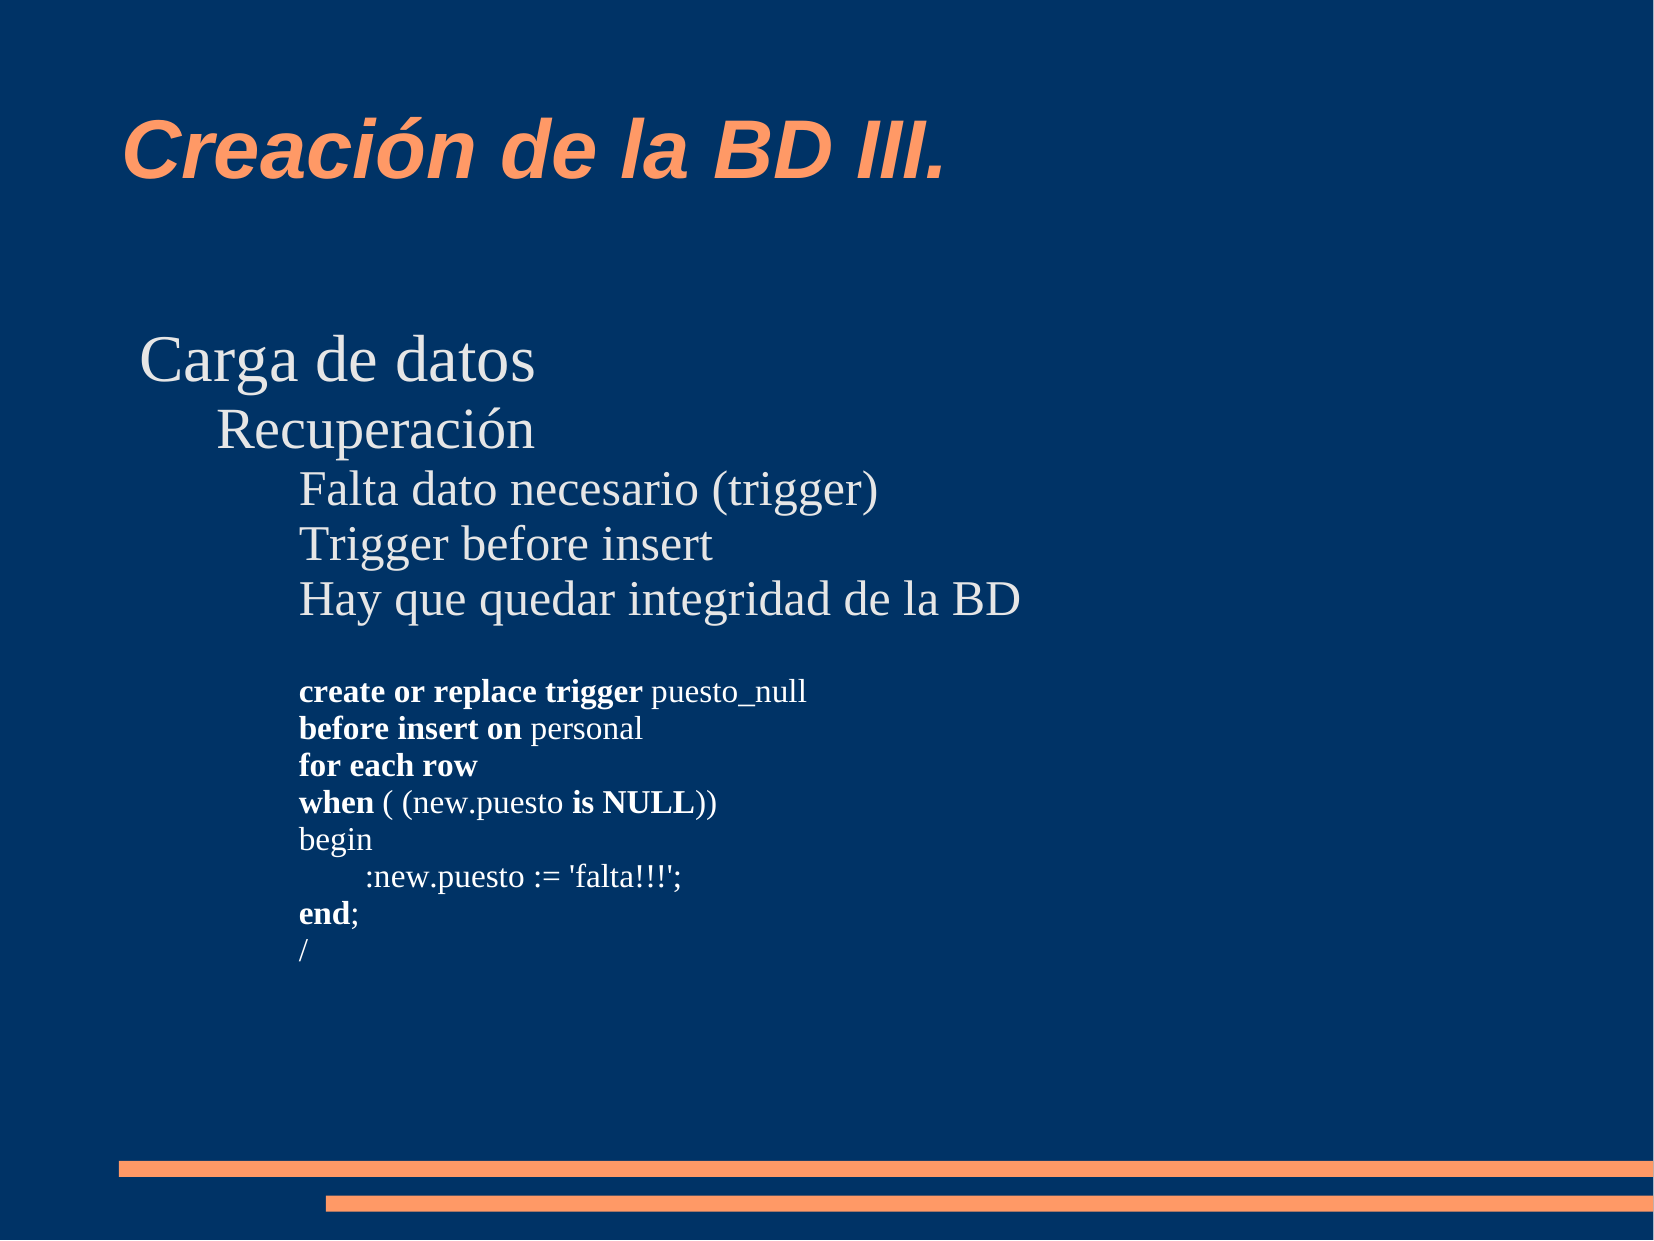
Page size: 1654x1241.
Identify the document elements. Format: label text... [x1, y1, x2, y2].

title Creación de la BD III. [121, 46, 1534, 254]
list Carga de datos Recuperación Falta dato necesario (trigger) Trigger before insert Hay que quedar integridad de la BD create or replace trigger puesto_null before insert on personal for each row when ( (new.puesto is NULL)) begin :new.puesto := 'falta!!!'; end; / [121, 322, 1561, 1133]
